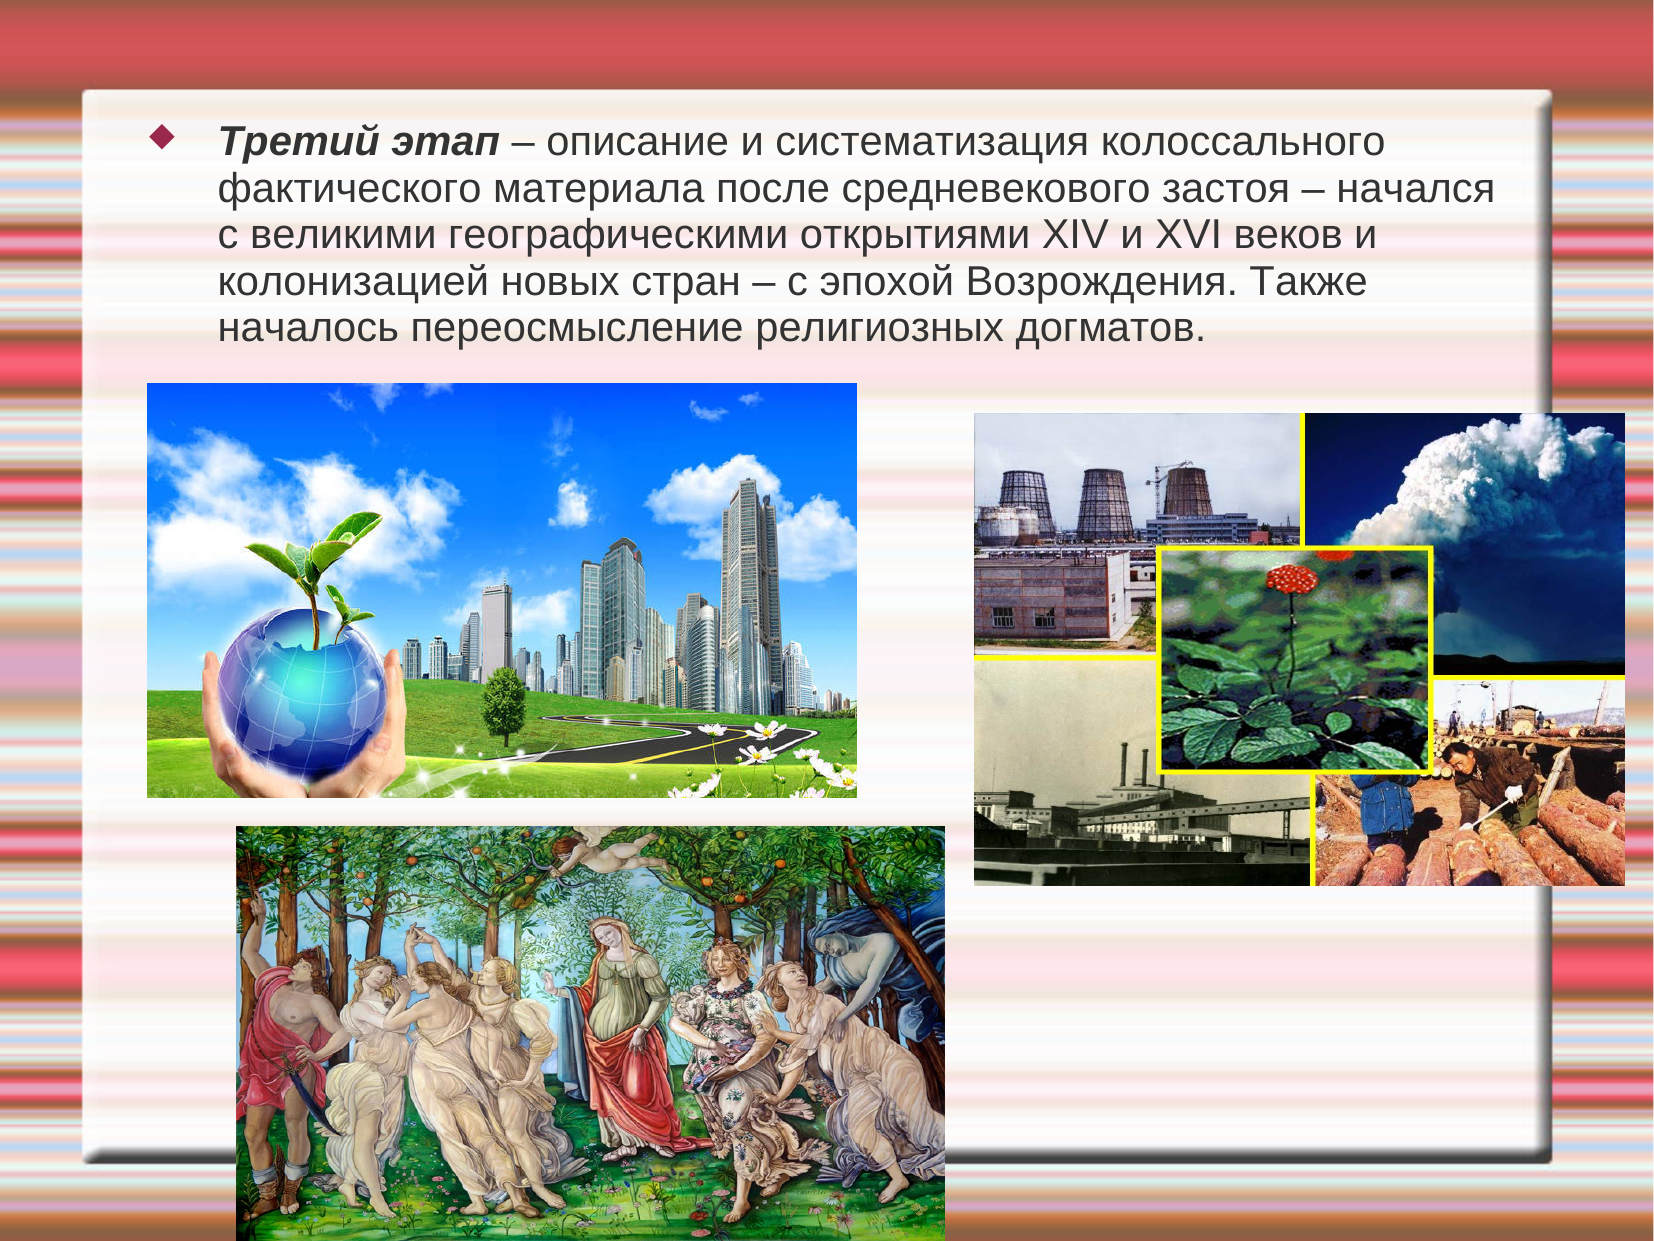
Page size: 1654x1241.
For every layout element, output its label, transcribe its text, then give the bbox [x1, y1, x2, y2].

list Третий этап – описание и систематизация колоссального фактического материала после средневекового застоя – начался с великими географическими открытиями XIV и XVI веков и колонизацией новых стран – с эпохой Возрождения. Также началось переосмысление религиозных догматов. [134, 118, 1516, 1132]
picture [0, 0, 1654, 1241]
